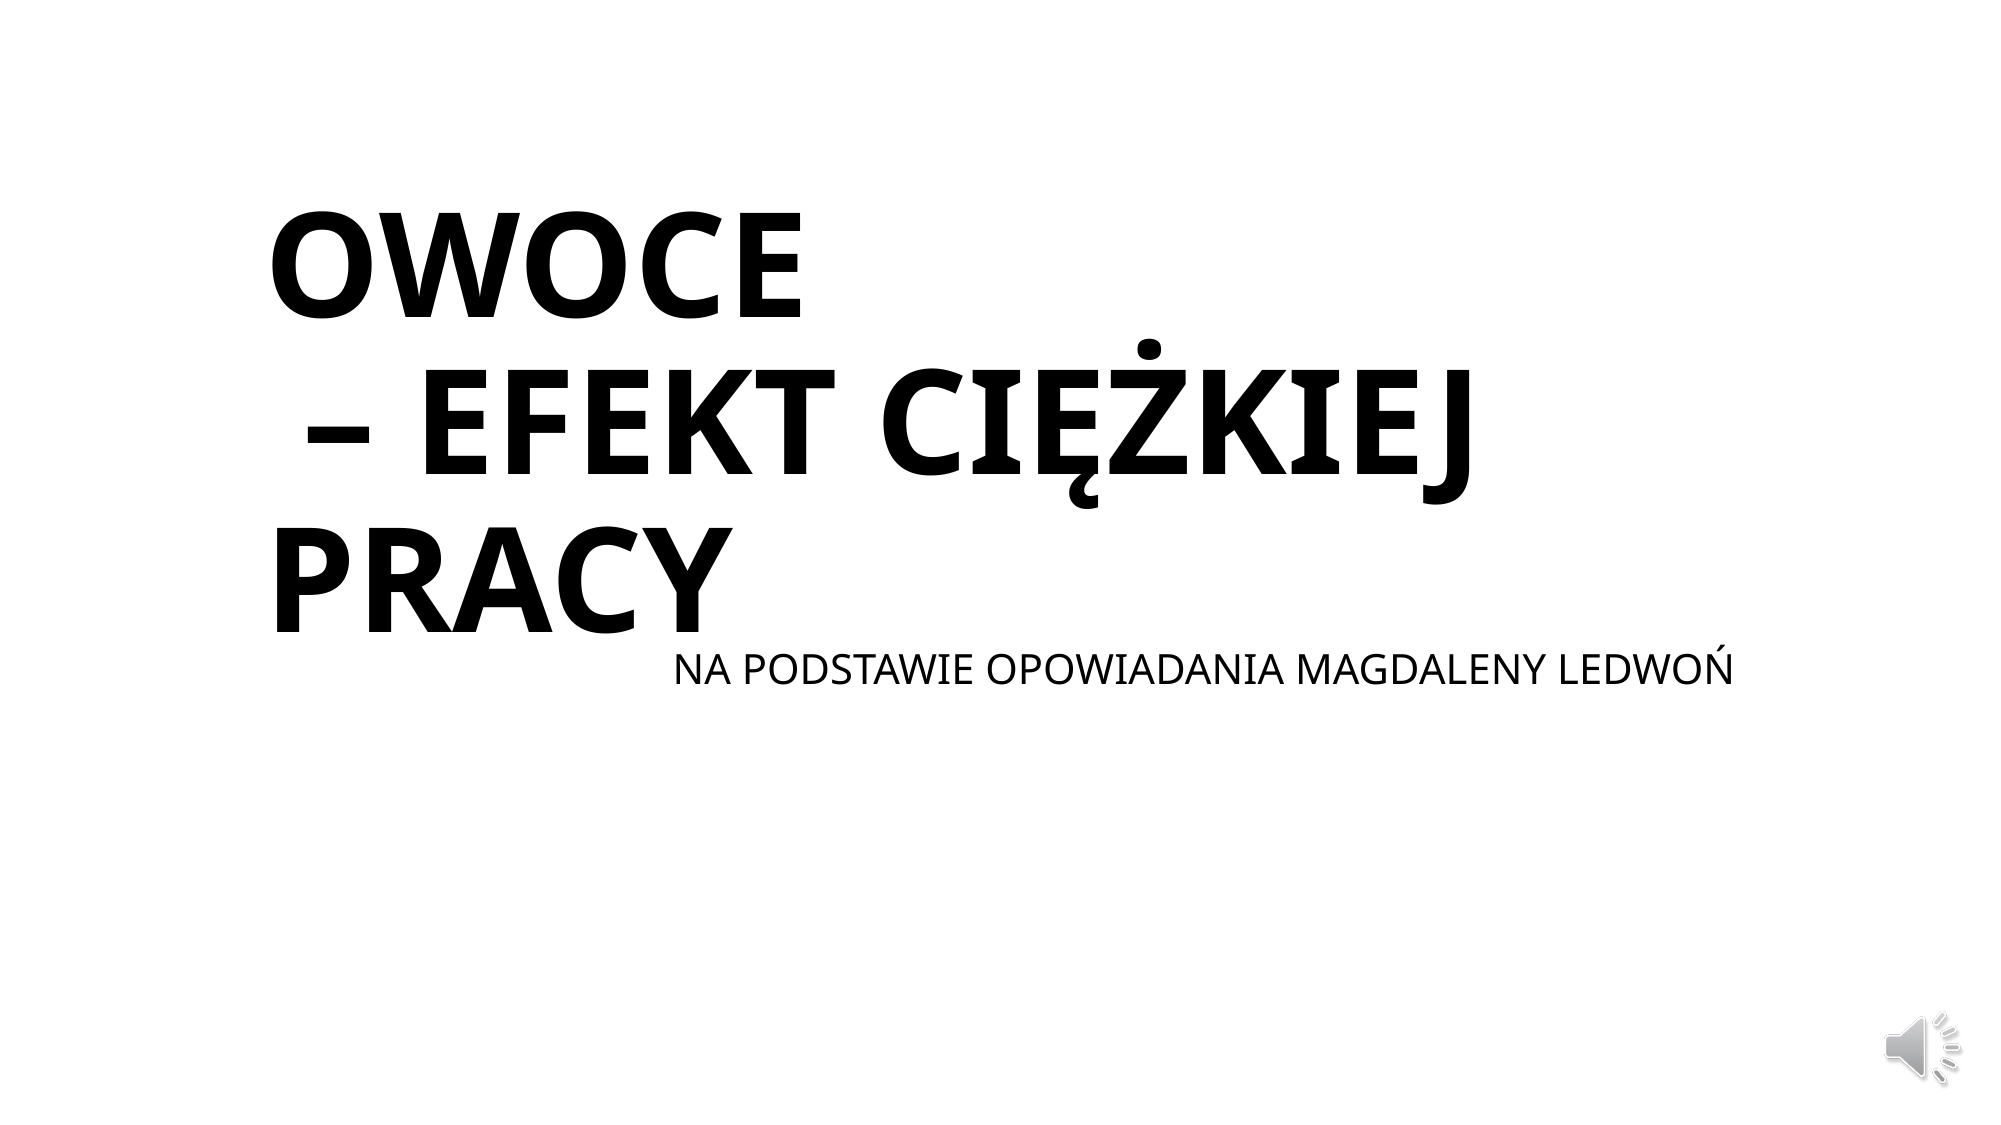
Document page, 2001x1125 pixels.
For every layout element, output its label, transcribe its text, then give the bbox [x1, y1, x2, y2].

subtitle NA PODSTAWIE OPOWIADANIA MAGDALENY LEDWOŃ [249, 590, 1750, 863]
picture [1884, 1009, 1965, 1090]
title OWOCE – EFEKT CIĘŻKIEJ PRACY [249, 184, 1750, 576]
